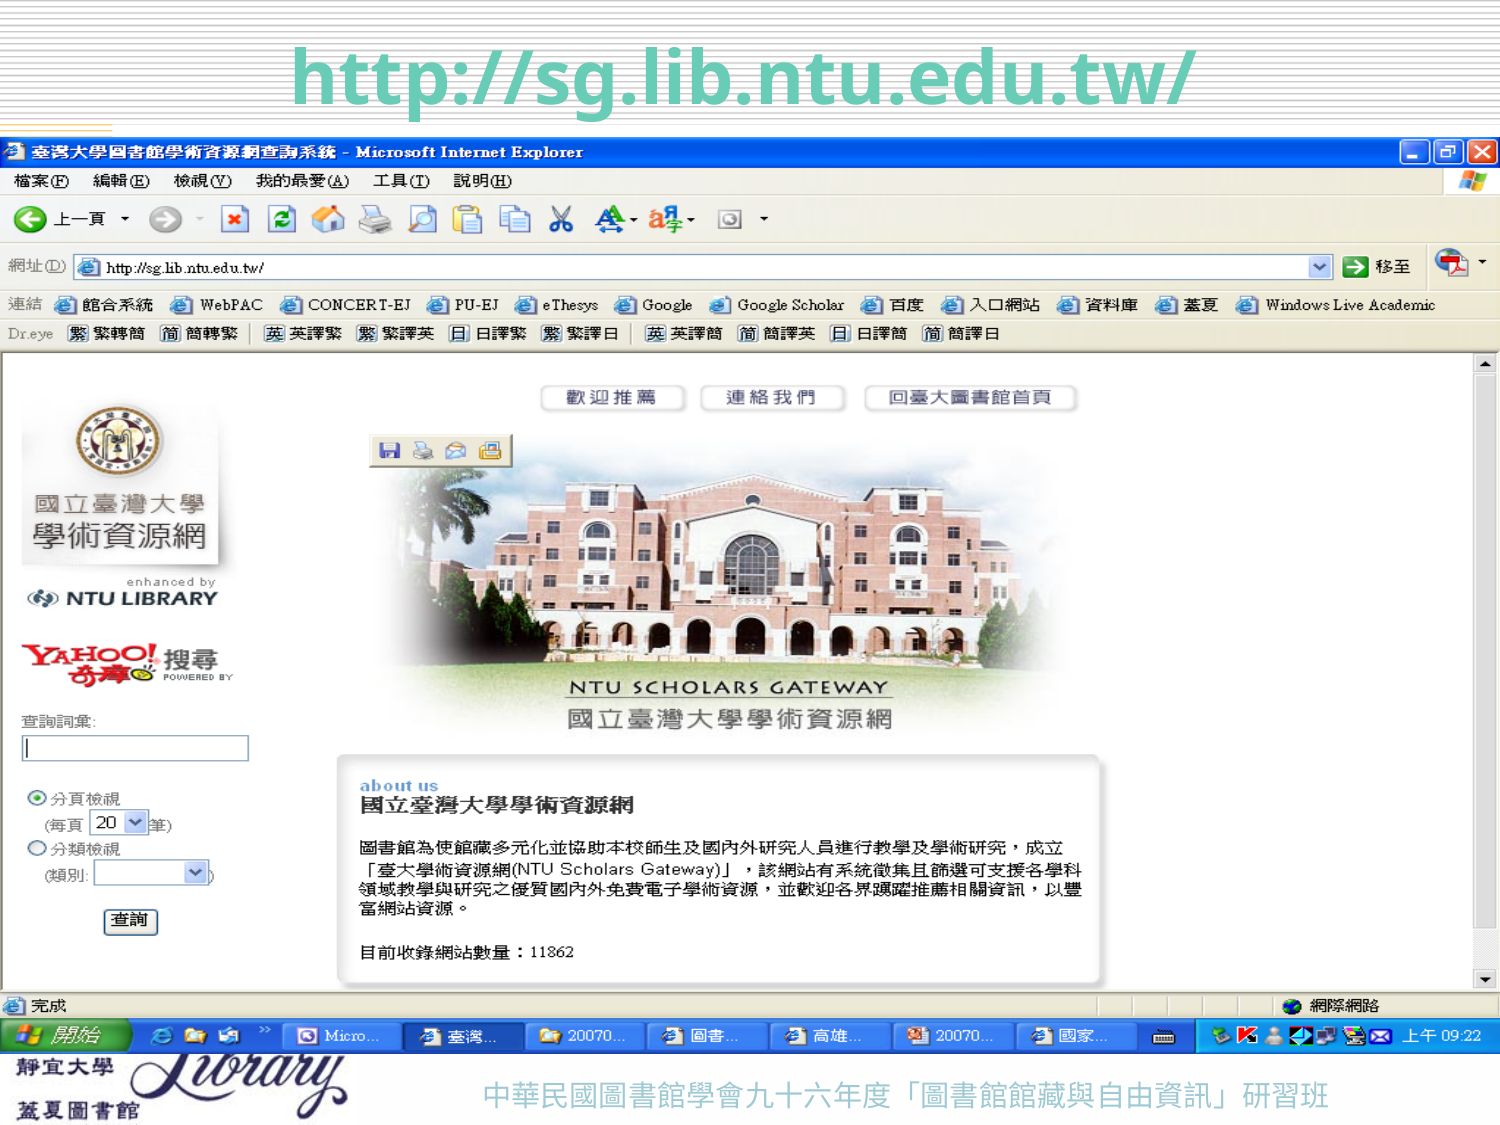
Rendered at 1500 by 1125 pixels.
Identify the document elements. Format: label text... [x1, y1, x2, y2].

picture [0, 0, 1500, 1125]
title http://sg.lib.ntu.edu.tw/ [74, 22, 1433, 128]
